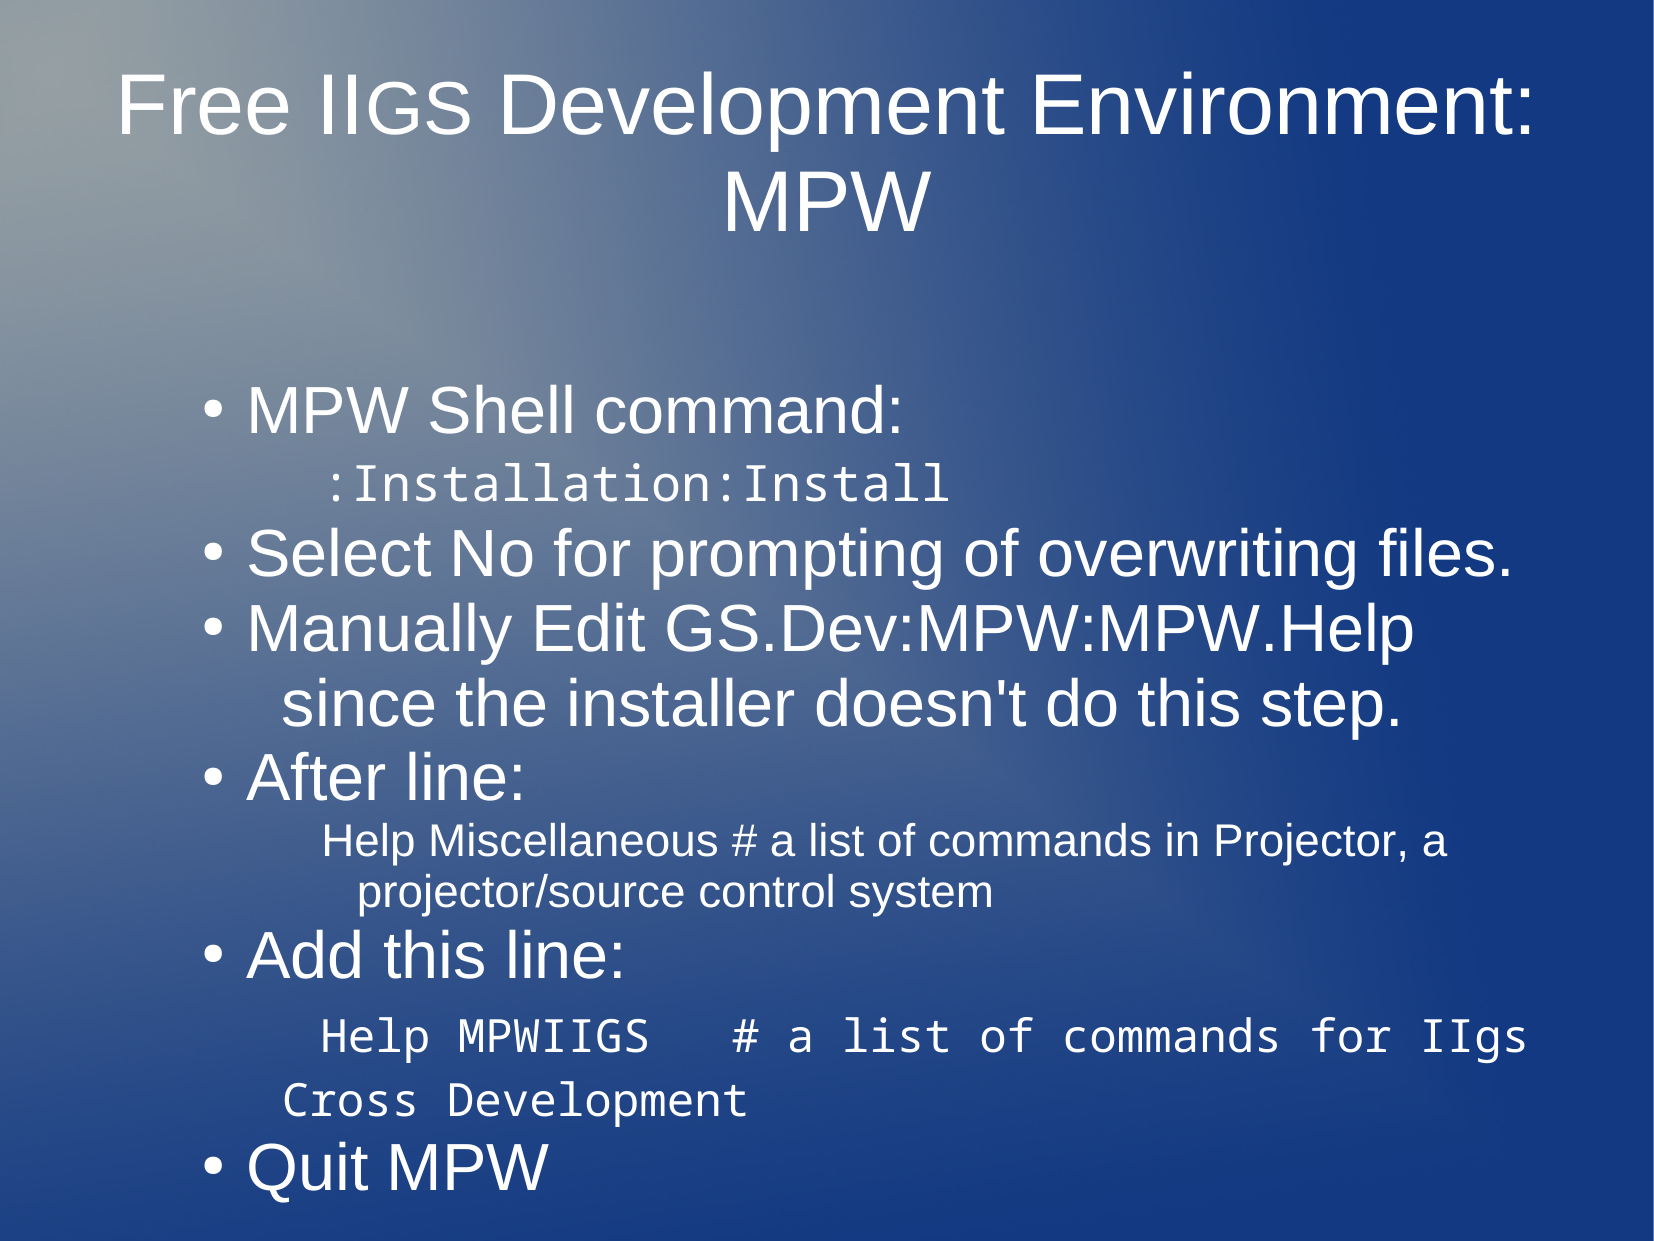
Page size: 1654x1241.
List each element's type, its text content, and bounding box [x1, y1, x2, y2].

title Free IIGS Development Environment: MPW [82, 49, 1571, 257]
subtitle MPW Shell command: :Installation:Install Select No for prompting of overwriting files. Manually Edit GS.Dev:MPW:MPW.Help since the installer doesn't do this step. After line: Help Miscellaneous # a list of commands in Projector, a projector/source control system Add this line: Help MPWIIGS # a list of commands for IIgs Cross Development Quit MPW [86, 234, 1576, 1194]
picture [0, 0, 1654, 1241]
